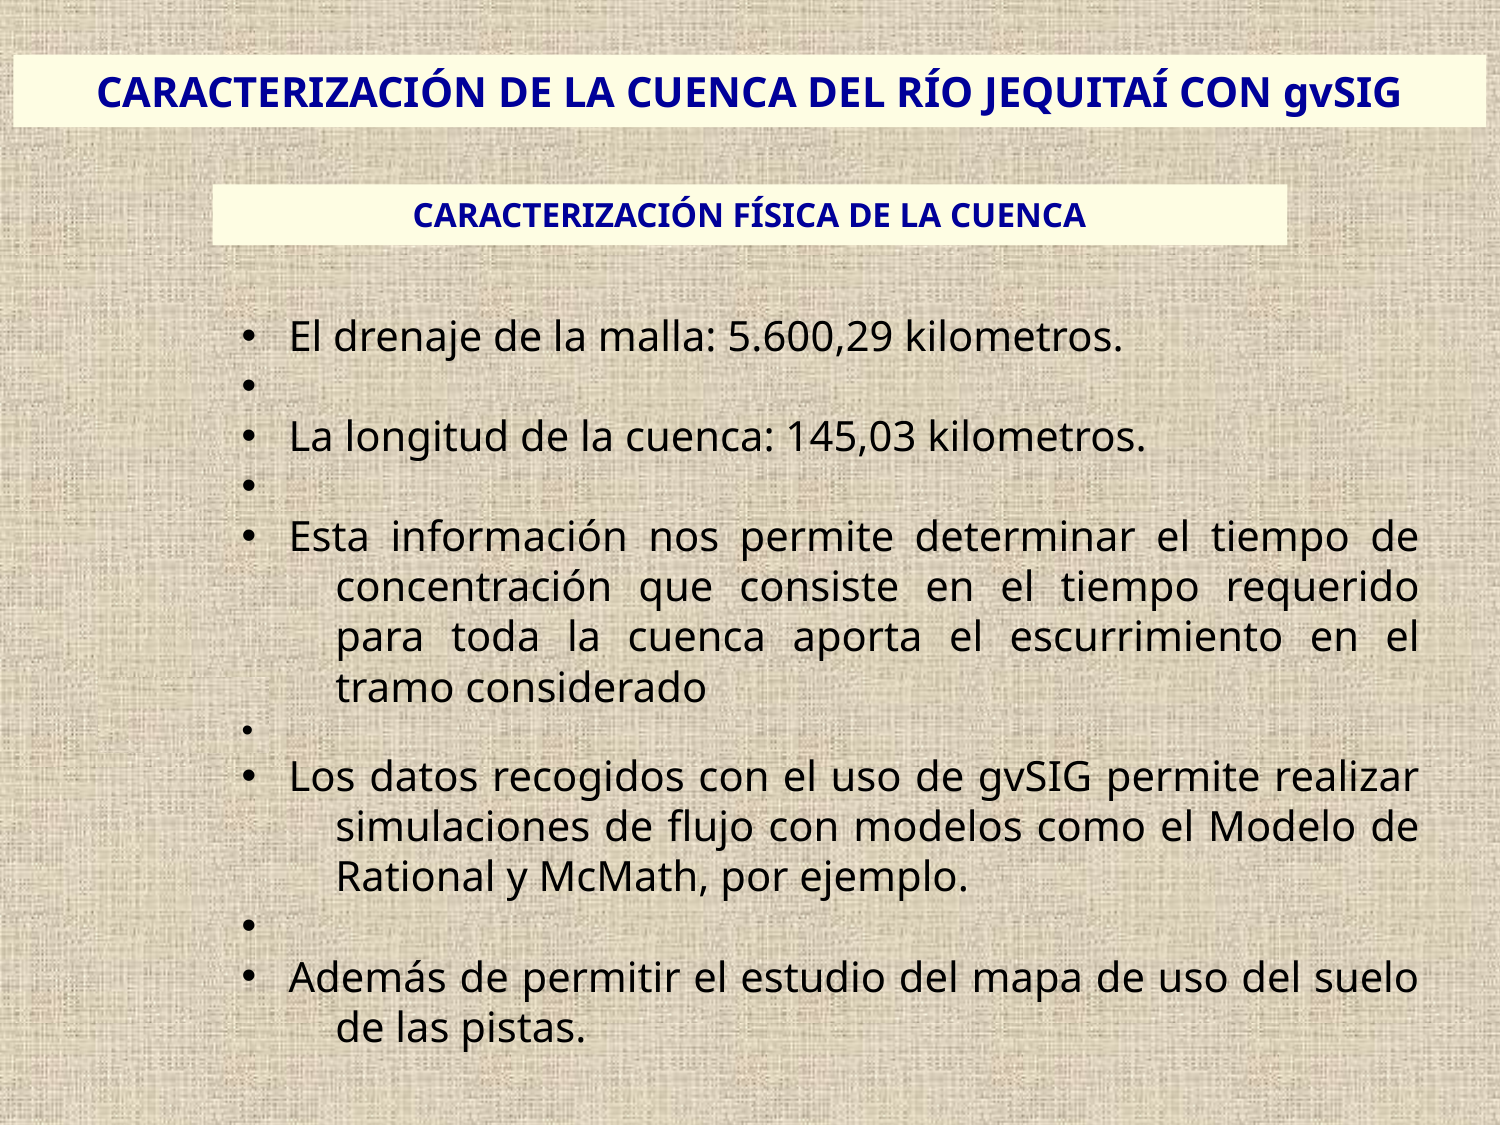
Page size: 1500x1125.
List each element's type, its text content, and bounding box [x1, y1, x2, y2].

text_box El drenaje de la malla: 5.600,29 kilometros. La longitud de la cuenca: 145,03 kilometros. Esta información nos permite determinar el tiempo de concentración que consiste en el tiempo requerido para toda la cuenca aporta el escurrimiento en el tramo considerado Los datos recogidos con el uso de gvSIG permite realizar simulaciones de flujo con modelos como el Modelo de Rational y McMath, por ejemplo. Además de permitir el estudio del mapa de uso del suelo de las pistas. [76, 302, 1436, 1058]
text_box CARACTERIZACIÓN FÍSICA DE LA CUENCA [212, 184, 1288, 246]
text_box CARACTERIZACIÓN DE LA CUENCA DEL RÍO JEQUITAÍ CON gvSIG [13, 54, 1487, 128]
picture [0, 0, 1500, 1125]
